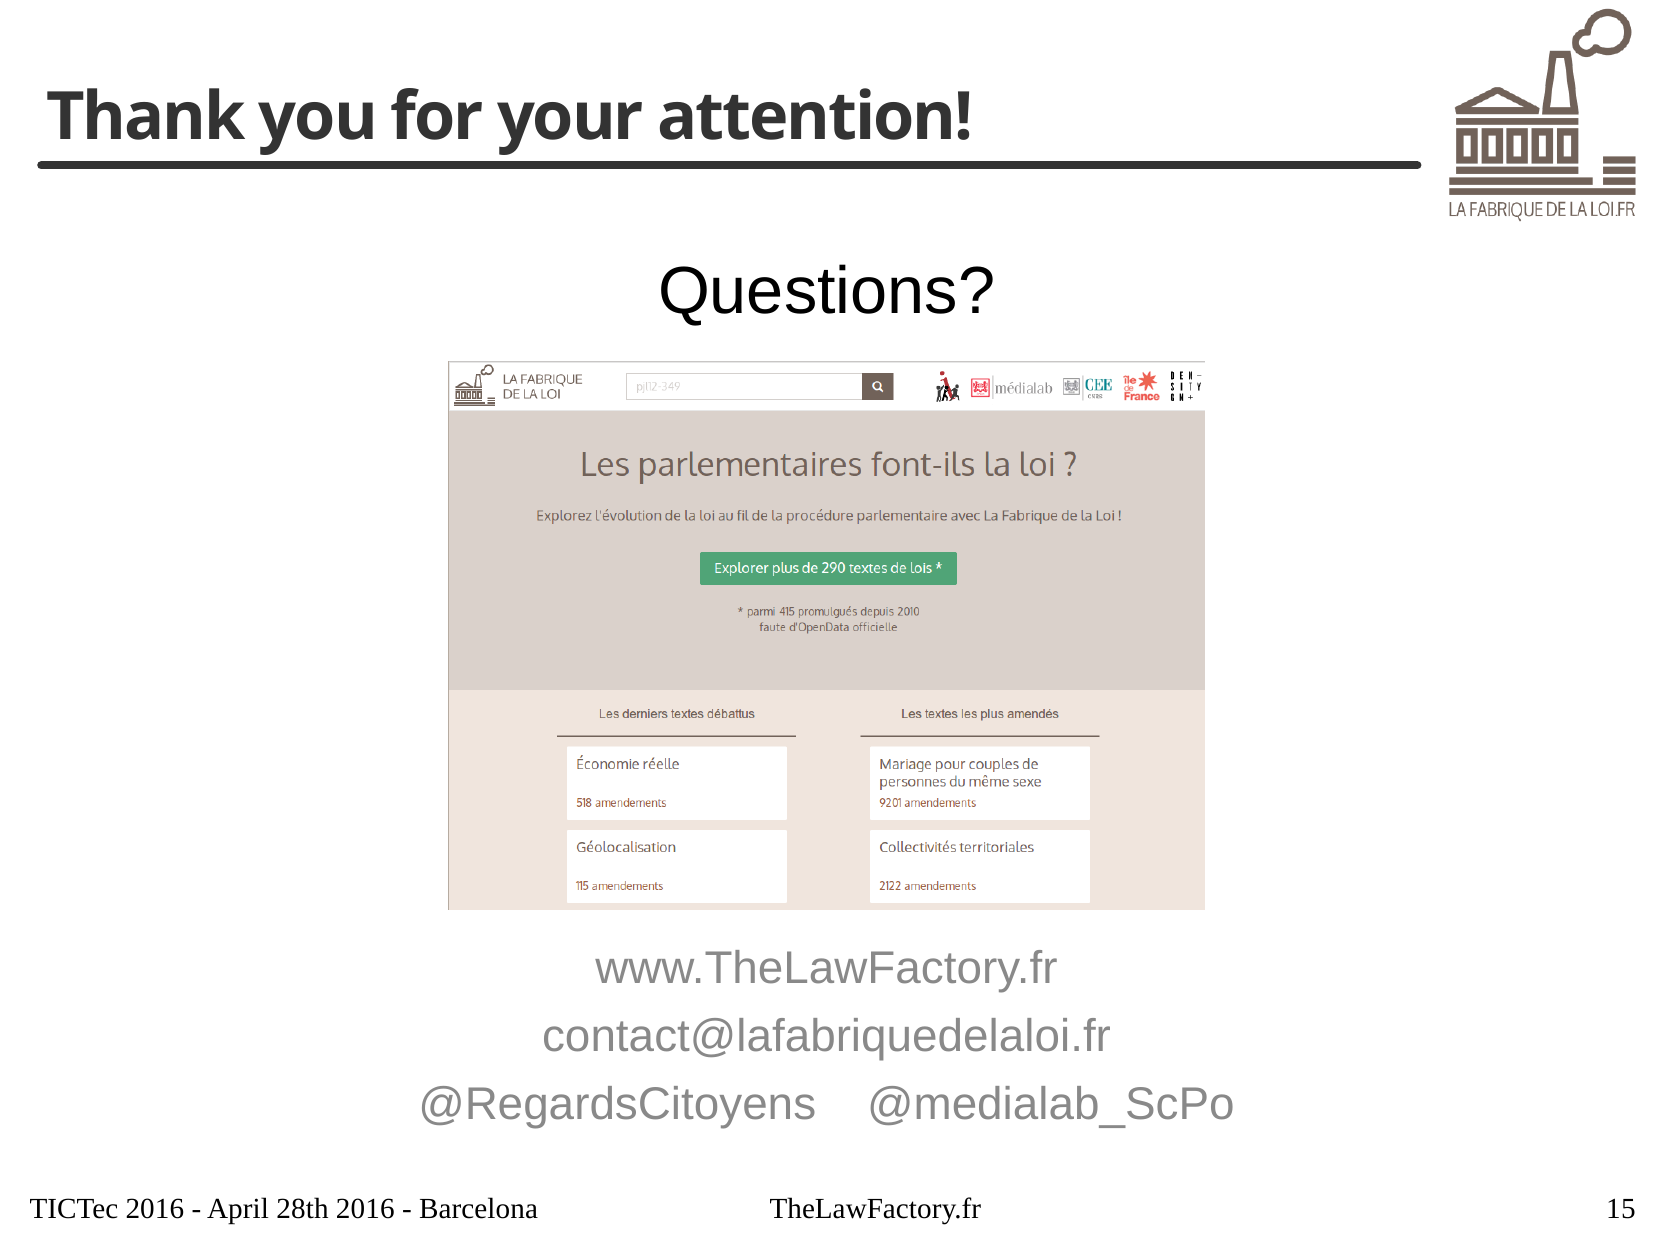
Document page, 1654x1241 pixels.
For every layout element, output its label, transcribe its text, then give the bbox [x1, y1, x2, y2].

picture [1429, 0, 1654, 225]
title Thank you for your attention! [29, 37, 1518, 189]
subtitle Questions? www.TheLawFactory.fr contact@lafabriquedelaloi.fr @RegardsCitoyens @medialab_ScPo [82, 248, 1571, 1134]
picture [448, 361, 1205, 910]
